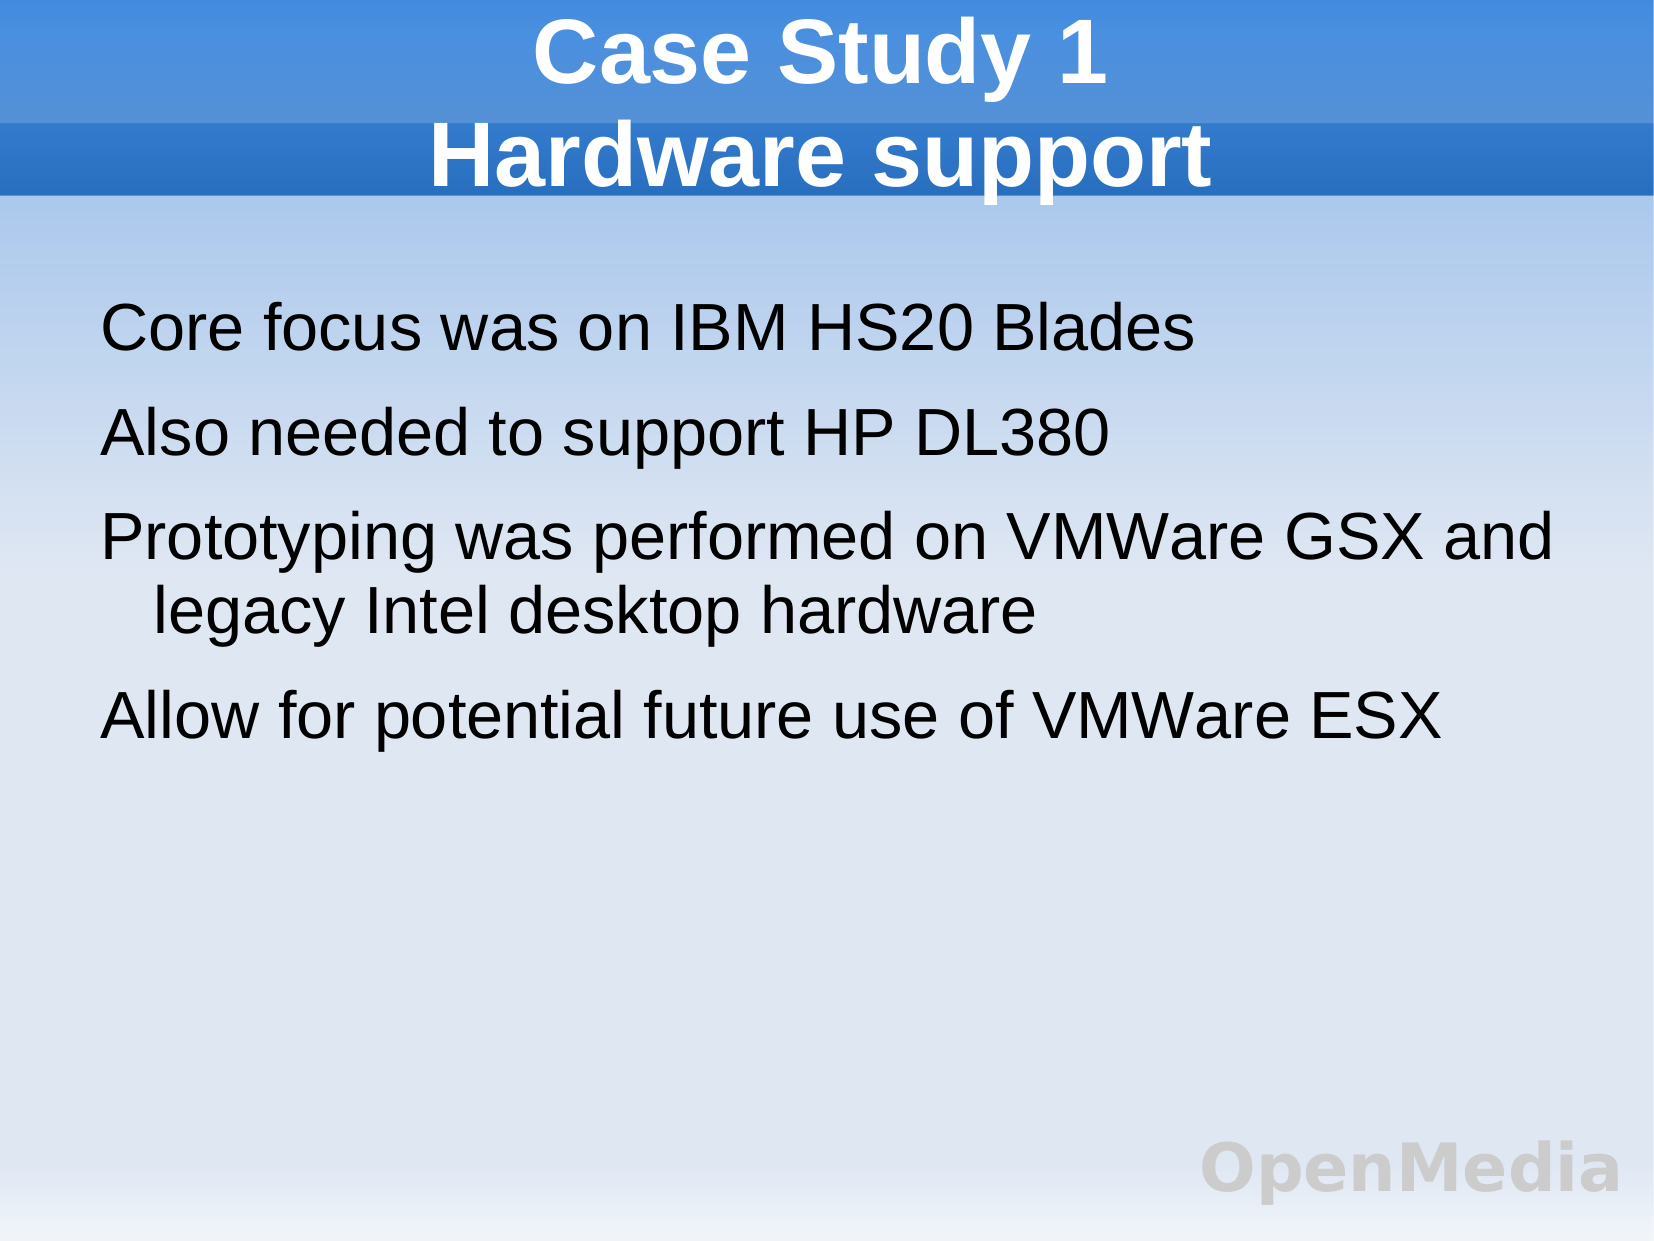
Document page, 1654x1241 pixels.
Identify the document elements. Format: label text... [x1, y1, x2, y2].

list Core focus was on IBM HS20 Blades Also needed to support HP DL380 Prototyping was performed on VMWare GSX and legacy Intel desktop hardware Allow for potential future use of VMWare ESX [82, 290, 1571, 1094]
title Case Study 1 Hardware support [76, 1, 1565, 207]
picture [0, 0, 1654, 1241]
